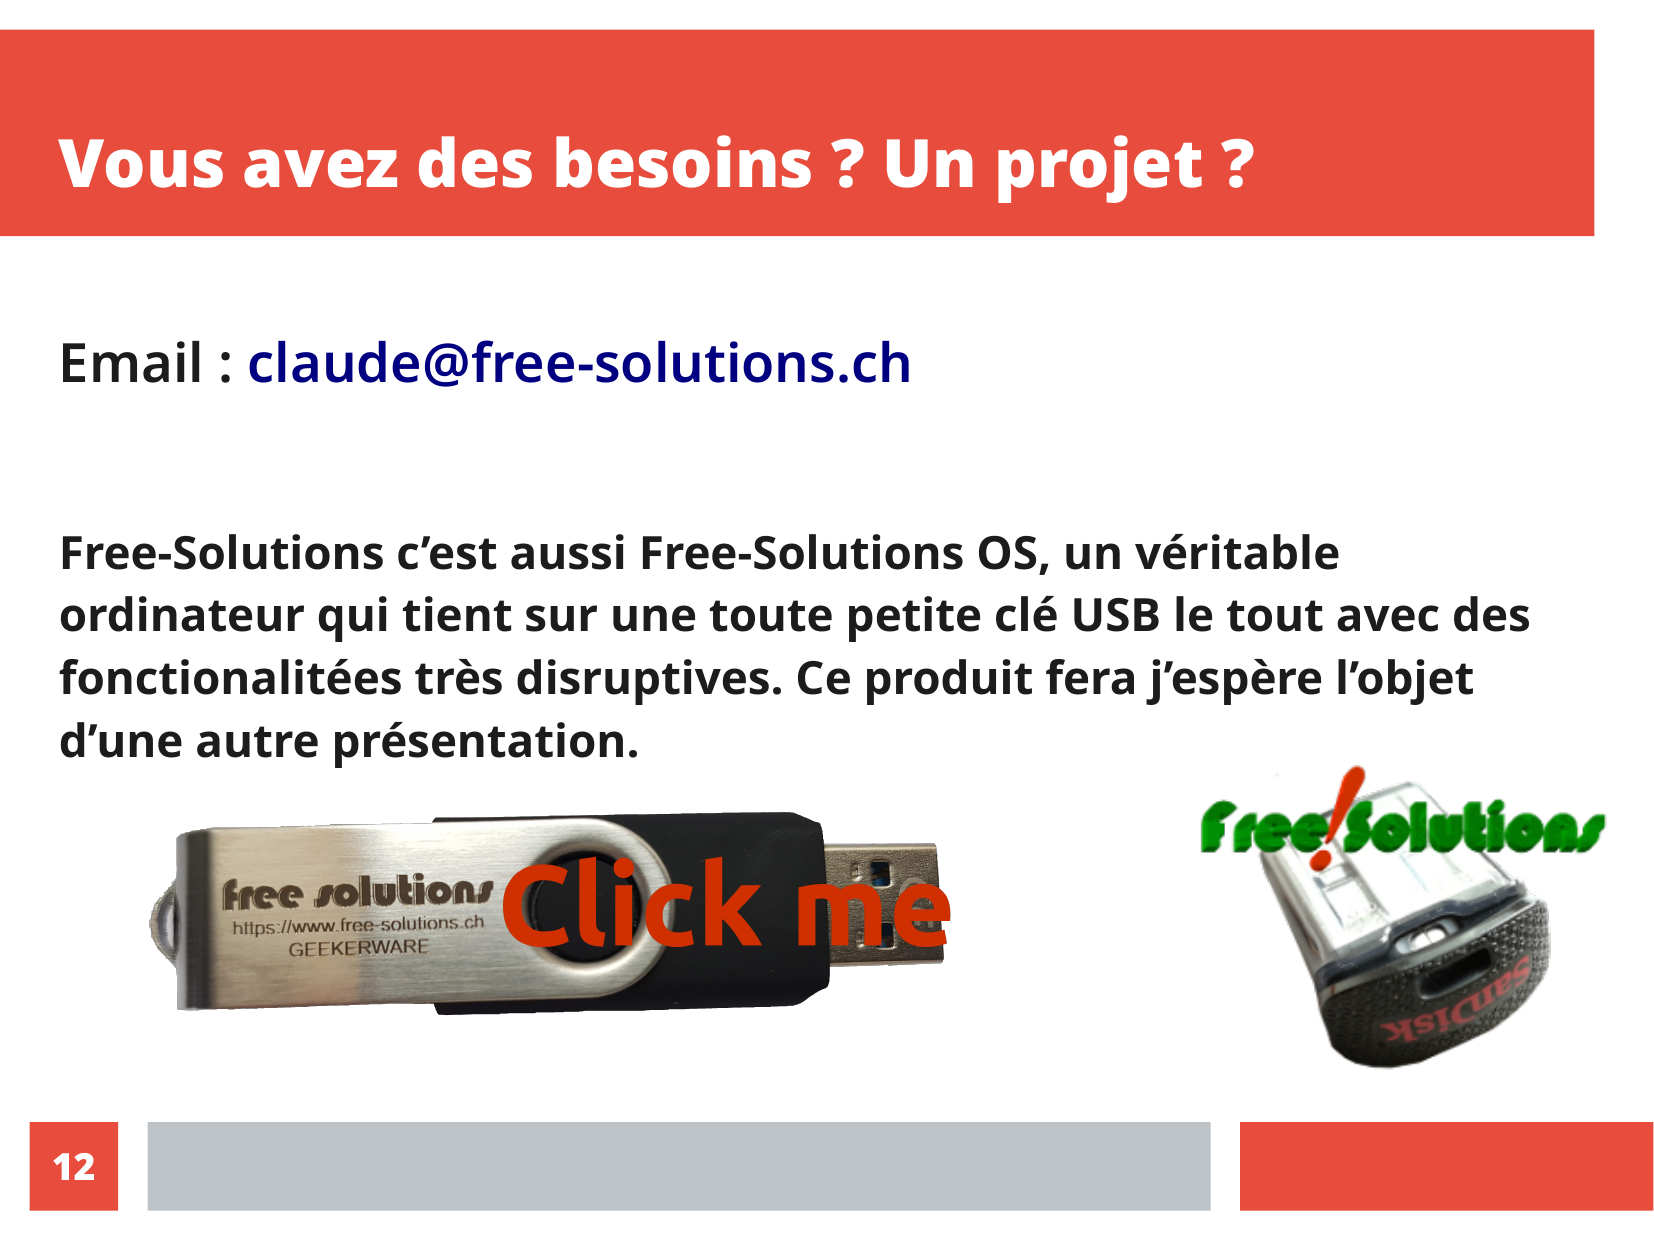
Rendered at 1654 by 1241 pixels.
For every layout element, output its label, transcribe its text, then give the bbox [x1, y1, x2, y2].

picture [1180, 755, 1630, 1095]
list Email : claude@free-solutions.ch Free-Solutions c’est aussi Free-Solutions OS, un véritable ordinateur qui tient sur une toute petite clé USB le tout avec des fonctionalitées très disruptives. Ce produit fera j’espère l’objet d’une autre présentation. [59, 324, 1565, 1093]
picture [136, 791, 957, 1036]
title Vous avez des besoins ? Un projet ? [59, 59, 1595, 207]
